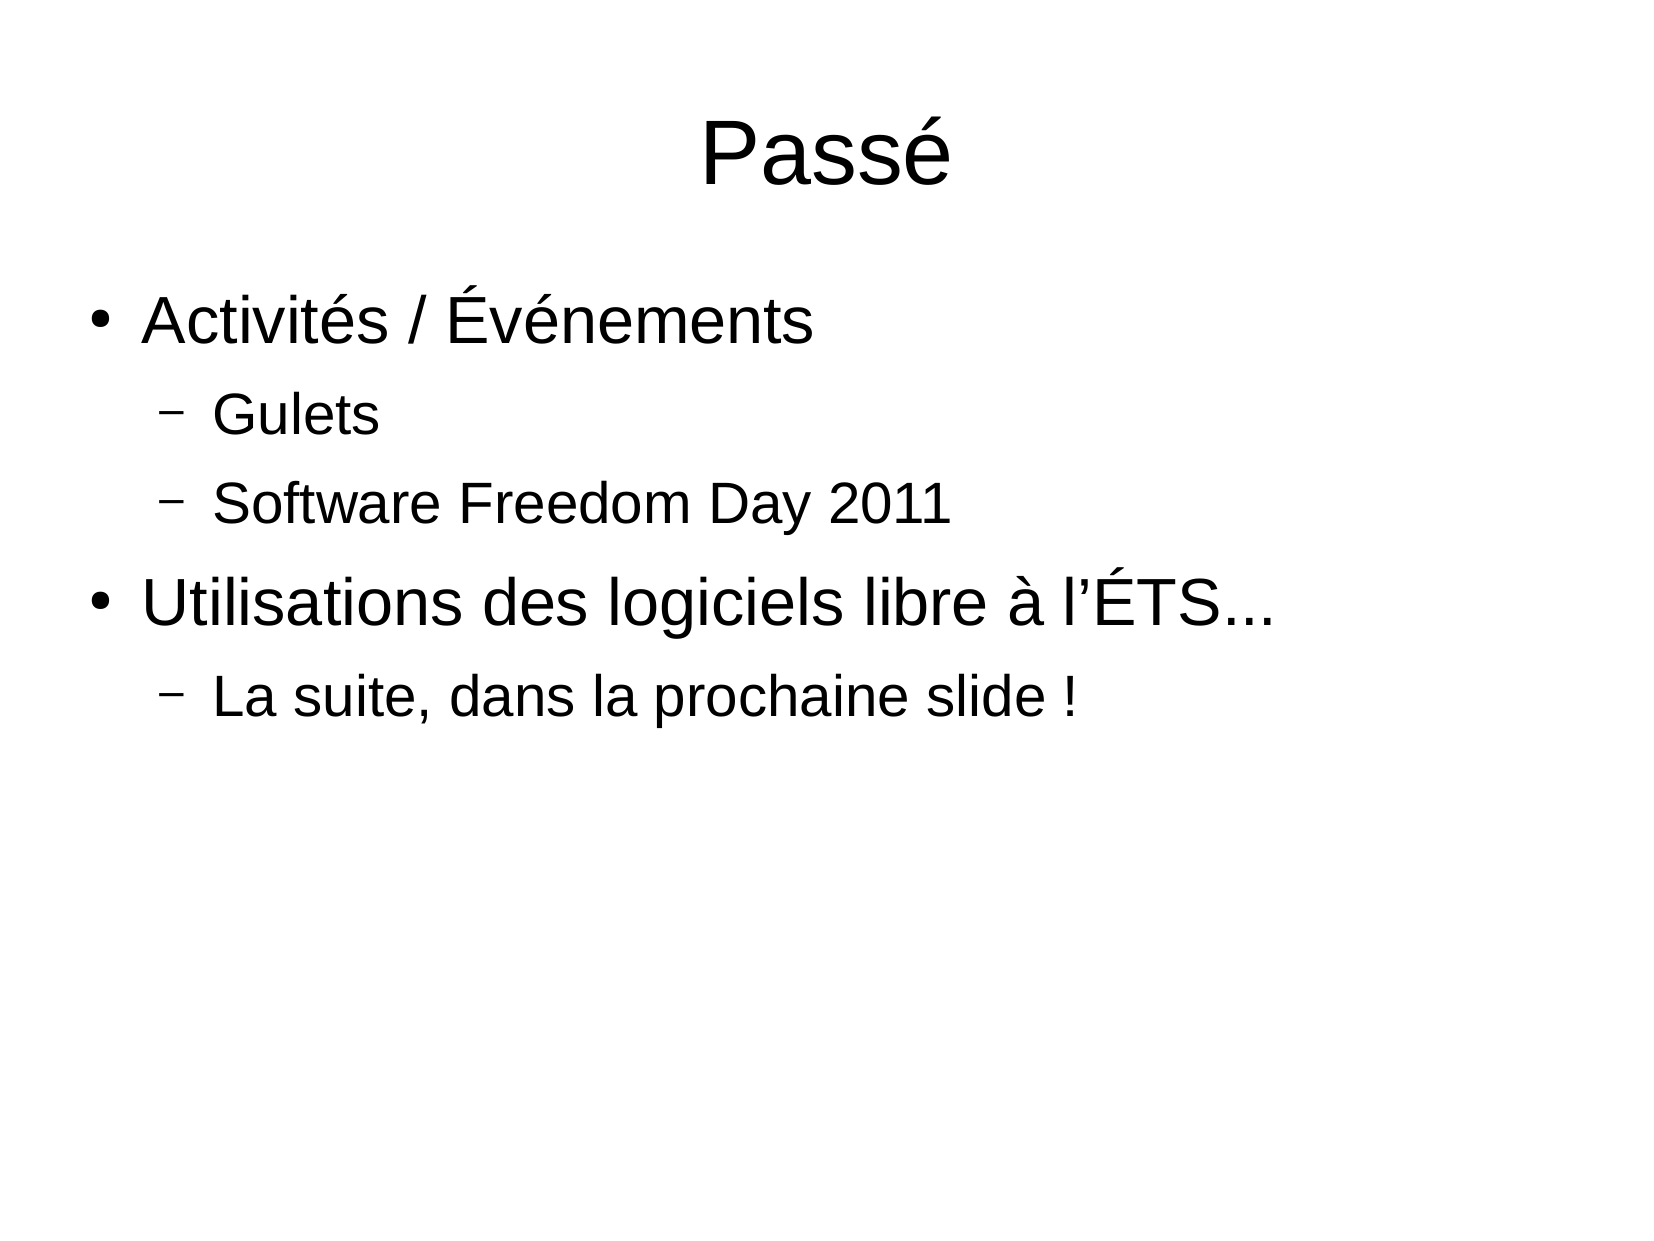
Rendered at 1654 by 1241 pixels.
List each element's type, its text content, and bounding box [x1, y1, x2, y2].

title Passé [82, 49, 1571, 257]
list Activités / Événements Gulets Software Freedom Day 2011 Utilisations des logiciels libre à l’ÉTS... La suite, dans la prochaine slide ! [70, 283, 1559, 1003]
